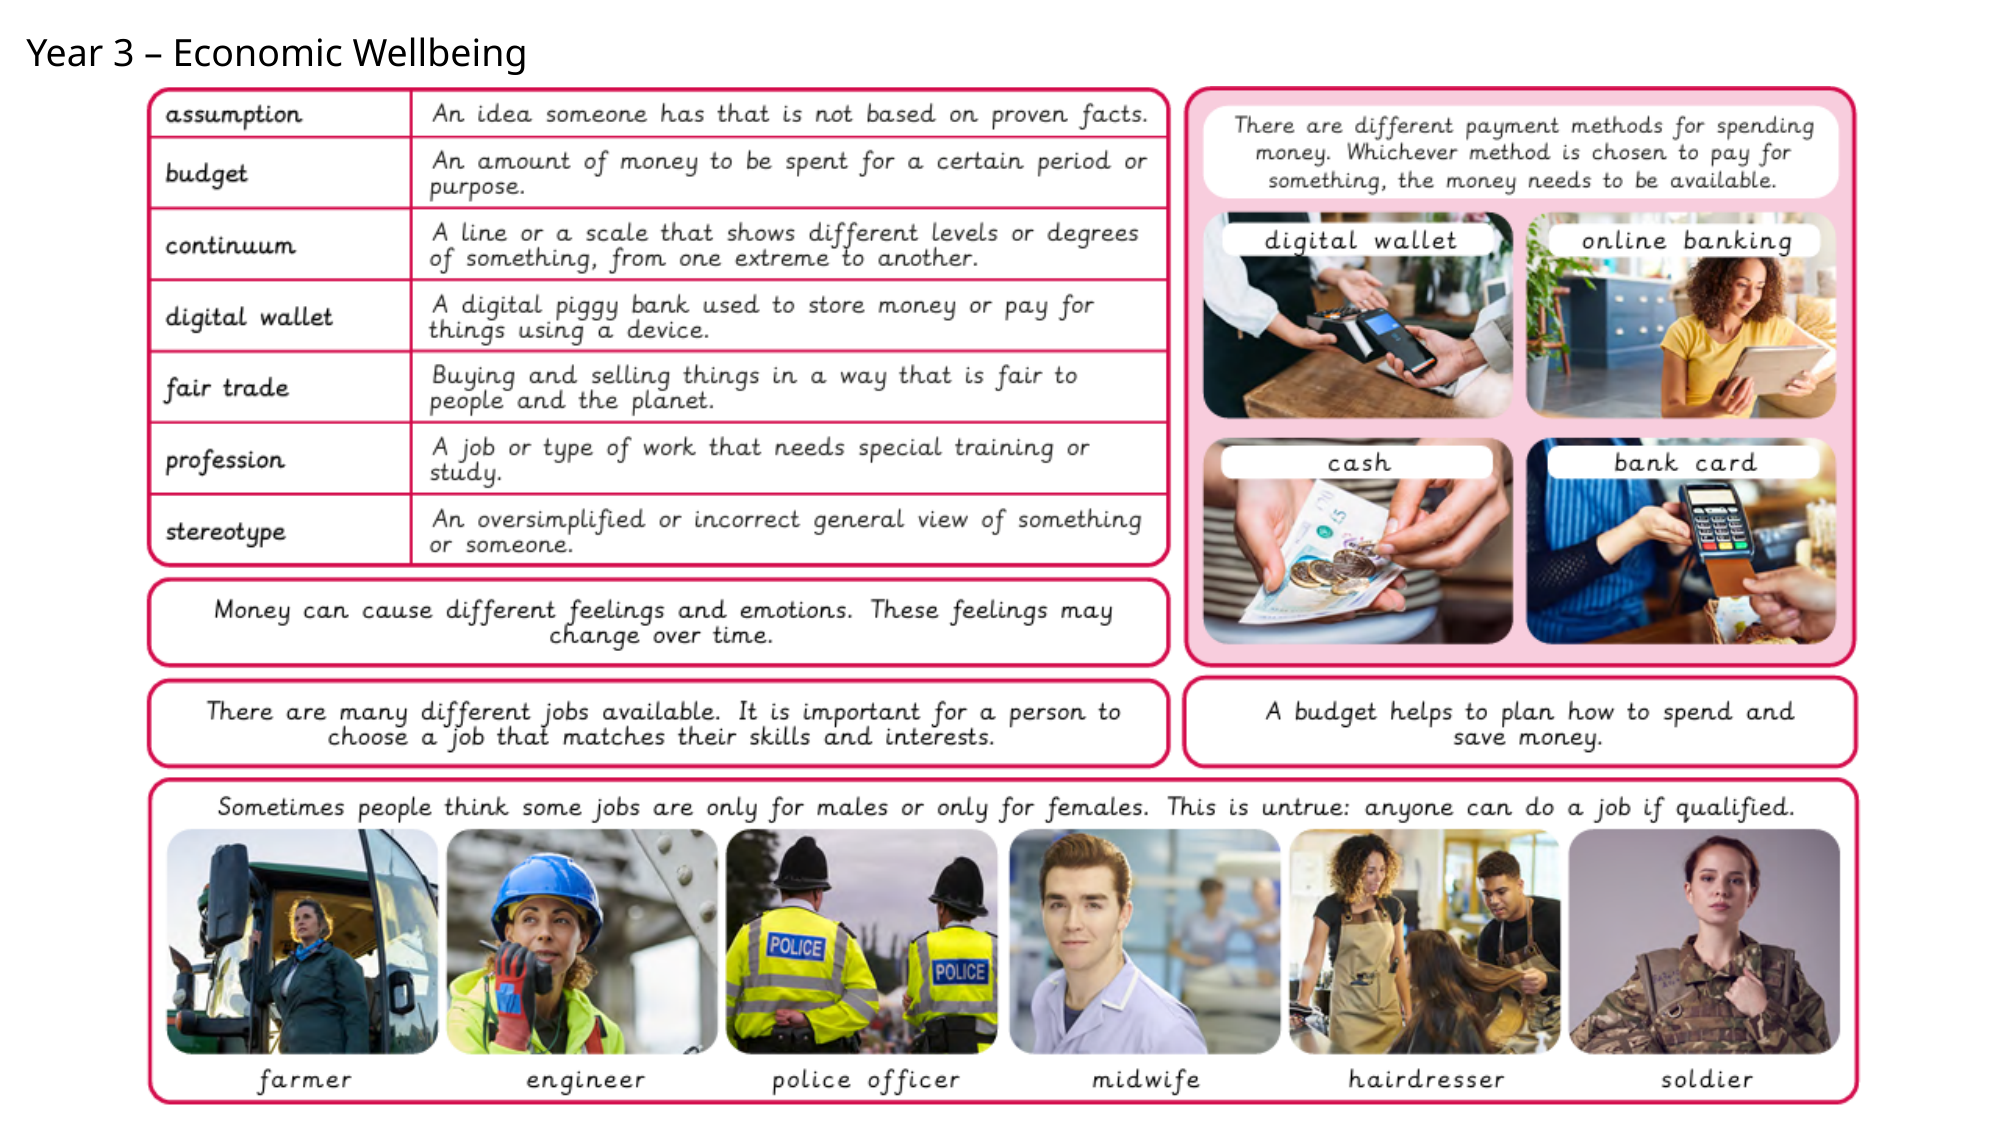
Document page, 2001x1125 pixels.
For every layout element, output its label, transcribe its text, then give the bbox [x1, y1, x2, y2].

title Year 3 – Economic Wellbeing [11, 14, 689, 94]
picture [130, 86, 1870, 1111]
